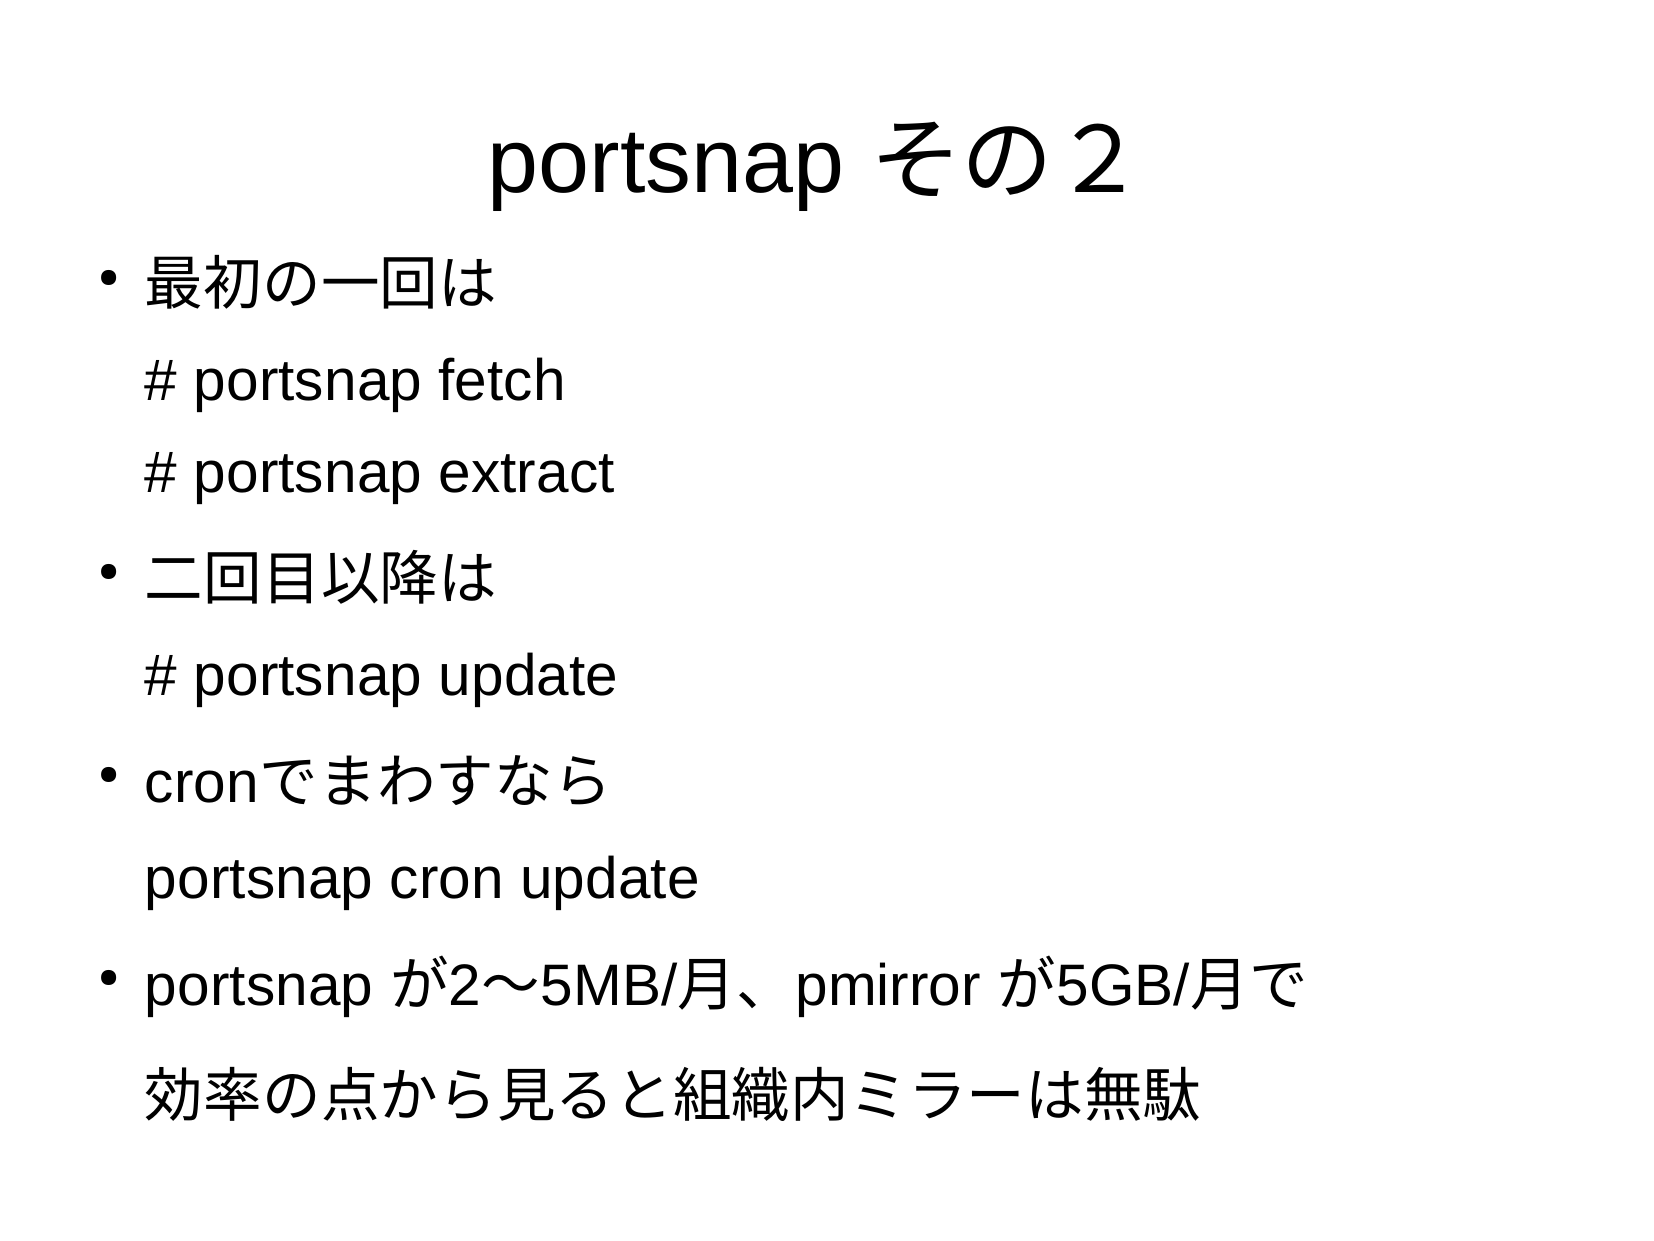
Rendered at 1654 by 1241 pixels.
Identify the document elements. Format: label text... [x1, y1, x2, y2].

title portsnap その２ [82, 49, 1571, 257]
list 最初の一回は # portsnap fetch # portsnap extract 二回目以降は # portsnap update cronでまわすなら portsnap cron update portsnap が2〜5MB/月、pmirror が5GB/月で 効率の点から見ると組織内ミラーは無駄 [82, 236, 1538, 1134]
